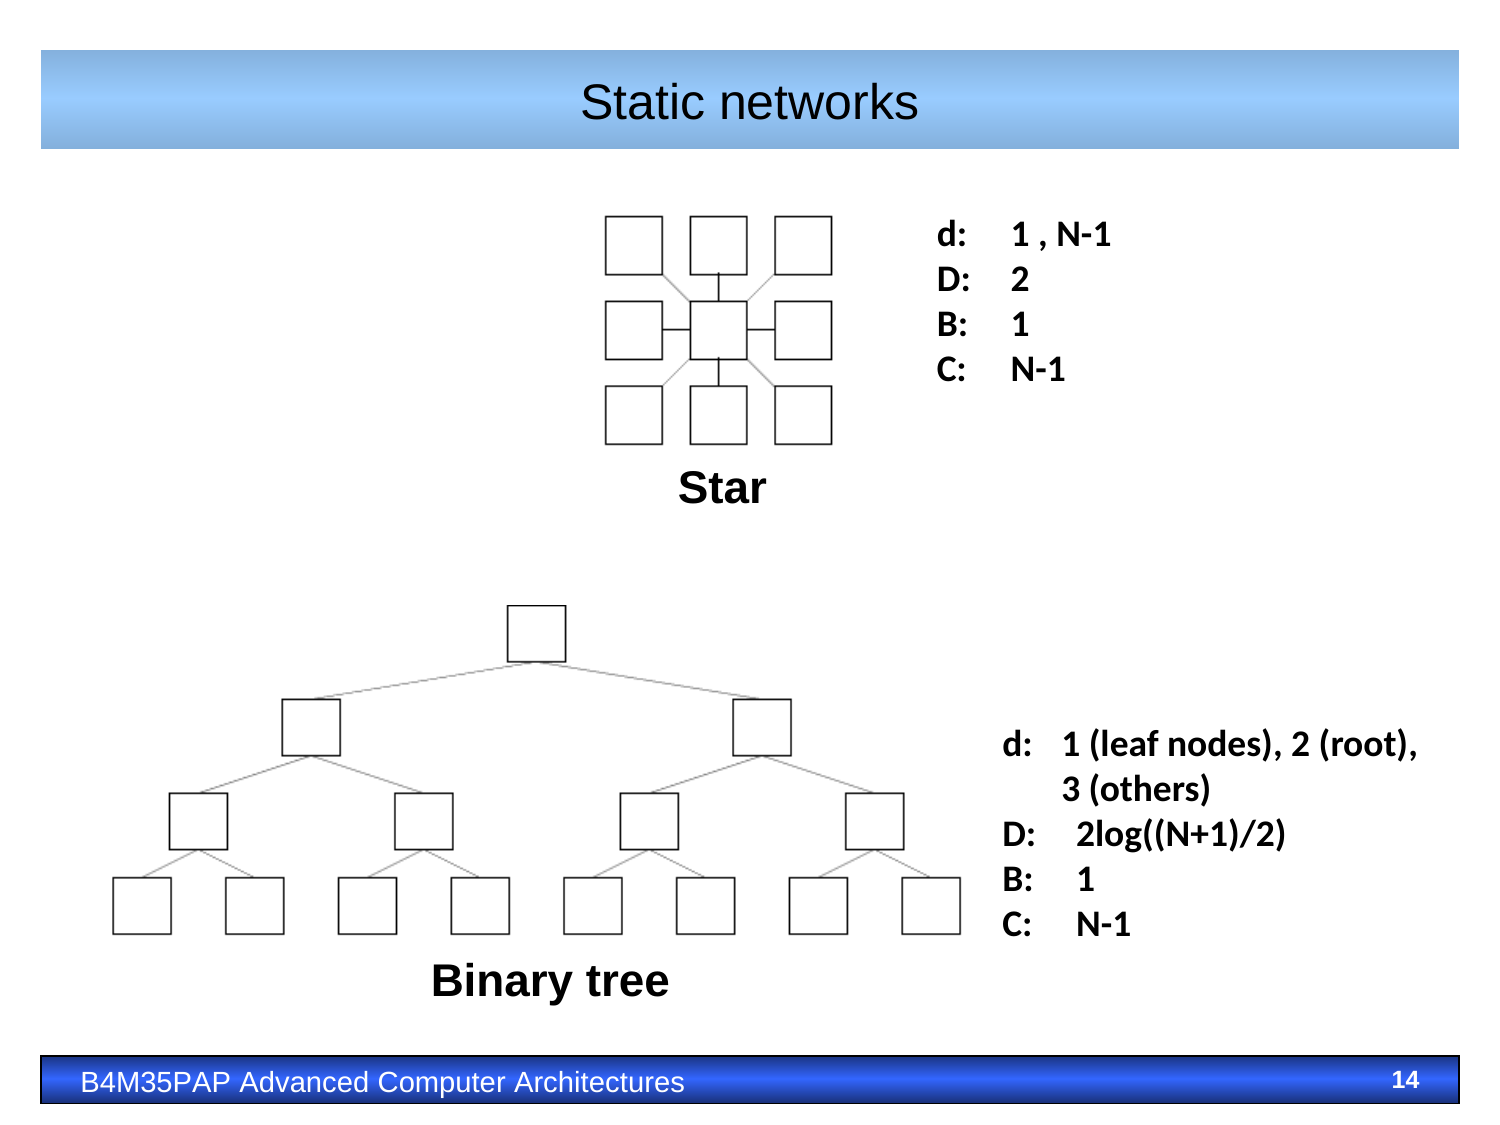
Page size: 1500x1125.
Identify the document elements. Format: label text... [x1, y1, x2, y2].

text_box Binary tree [415, 943, 686, 1014]
chart [599, 213, 842, 450]
text_box Star [662, 450, 782, 521]
chart [97, 605, 969, 943]
title Static networks [41, 50, 1459, 149]
text_box d: 1 , N-1 D: 2 B: 1 C: N-1 [846, 201, 1209, 458]
text_box d: 1 (leaf nodes), 2 (root), 3 (others) D: 2log((N+1)/2) B: 1 C: N-1 [912, 711, 1500, 968]
